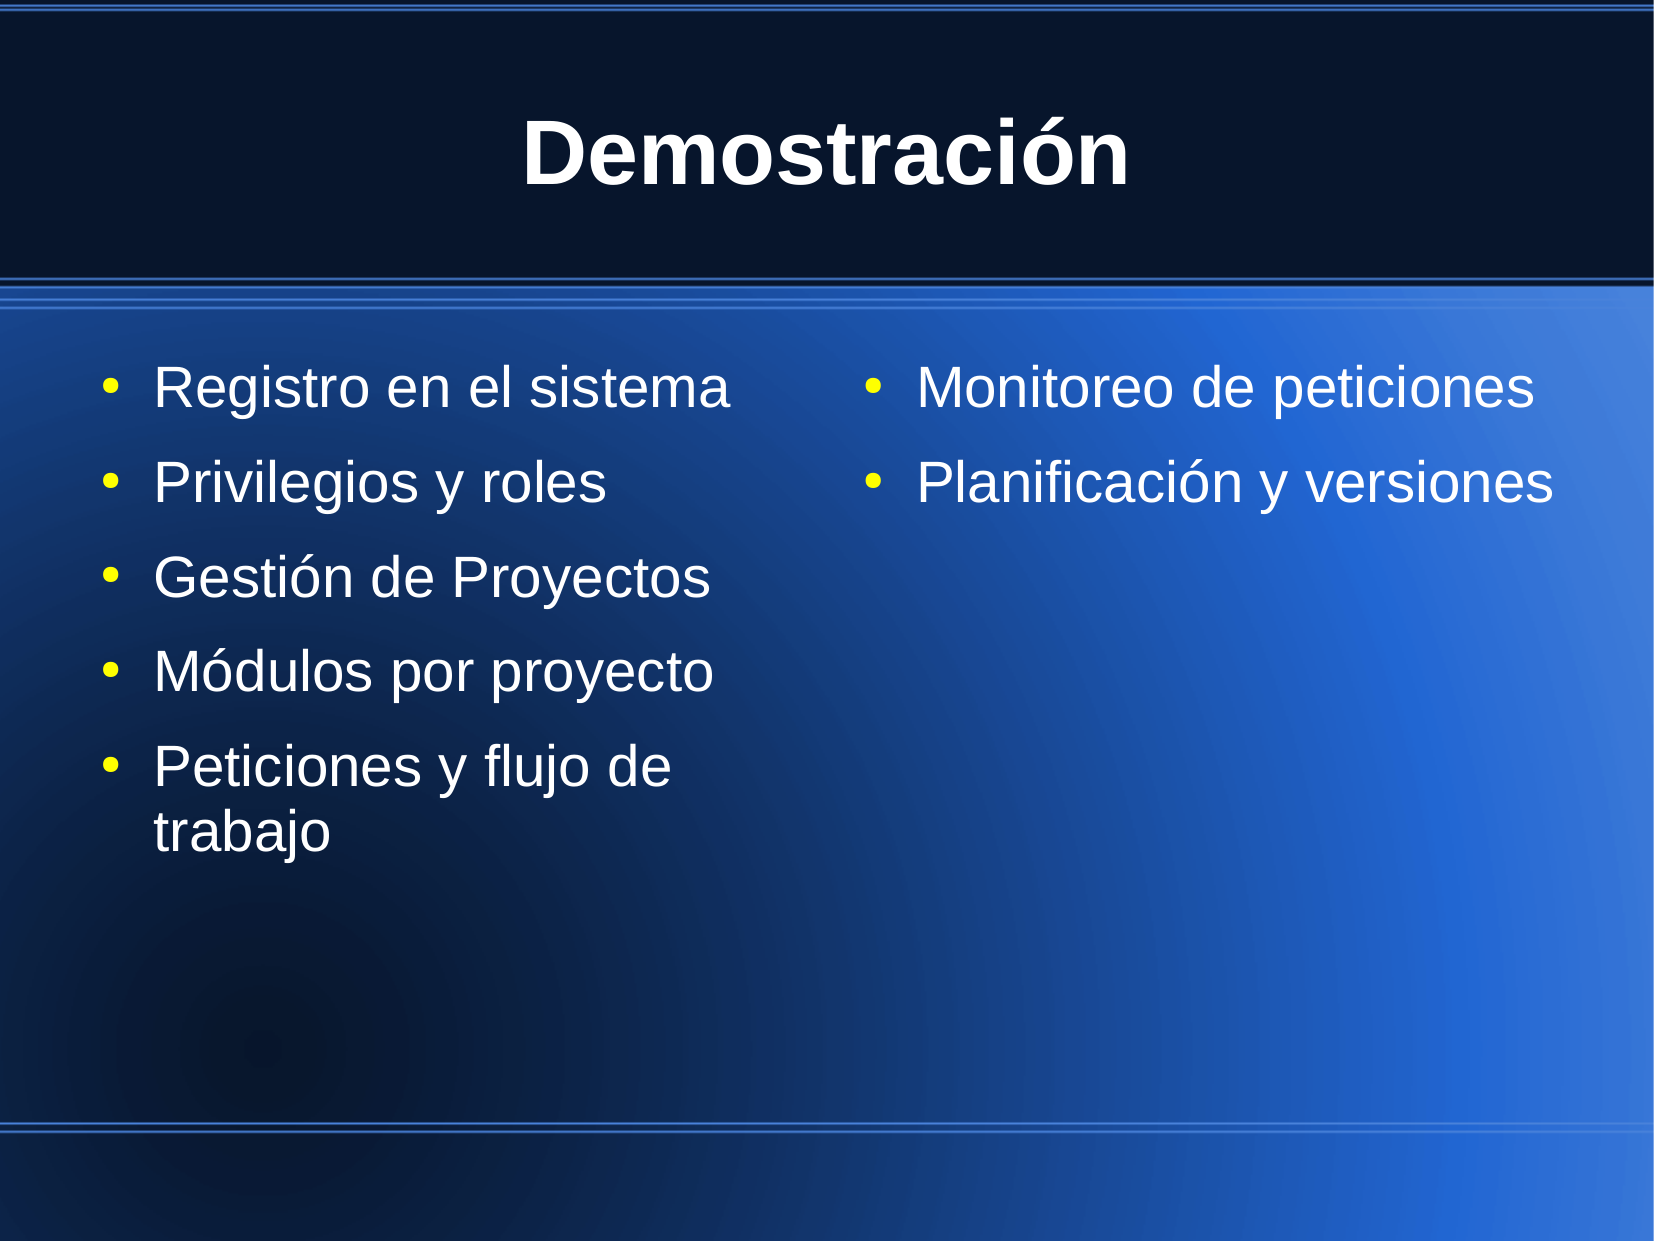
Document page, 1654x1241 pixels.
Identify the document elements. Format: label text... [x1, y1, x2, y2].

list Monitoreo de peticiones Planificación y versiones [845, 355, 1572, 1043]
title Demostración [82, 49, 1571, 257]
list Registro en el sistema Privilegios y roles Gestión de Proyectos Módulos por proyecto Peticiones y flujo de trabajo [82, 355, 809, 1058]
picture [0, 0, 1654, 1241]
